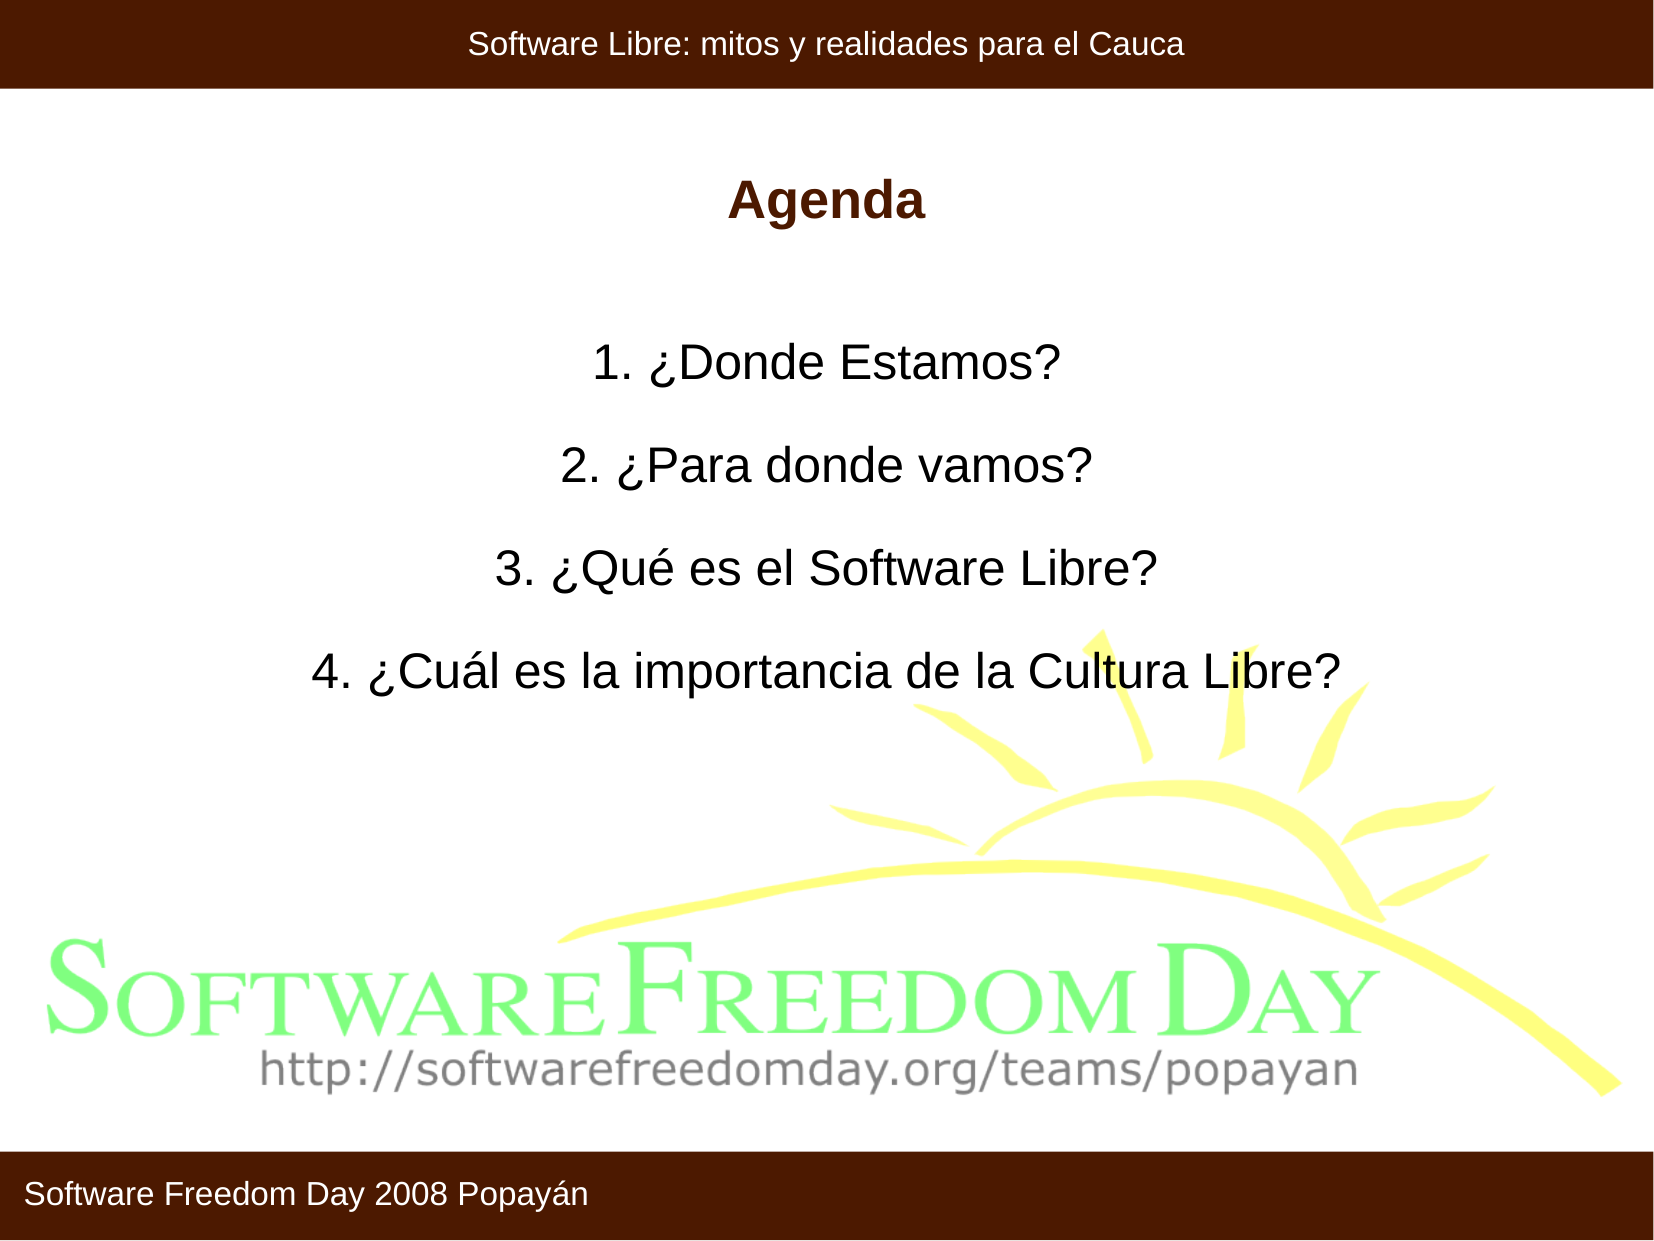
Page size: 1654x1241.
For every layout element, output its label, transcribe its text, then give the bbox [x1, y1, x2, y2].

title Agenda [88, 147, 1565, 252]
subtitle 1. ¿Donde Estamos? 2. ¿Para donde vamos? 3. ¿Qué es el Software Libre? 4. ¿Cuál es la importancia de la Cultura Libre? [29, 265, 1625, 767]
